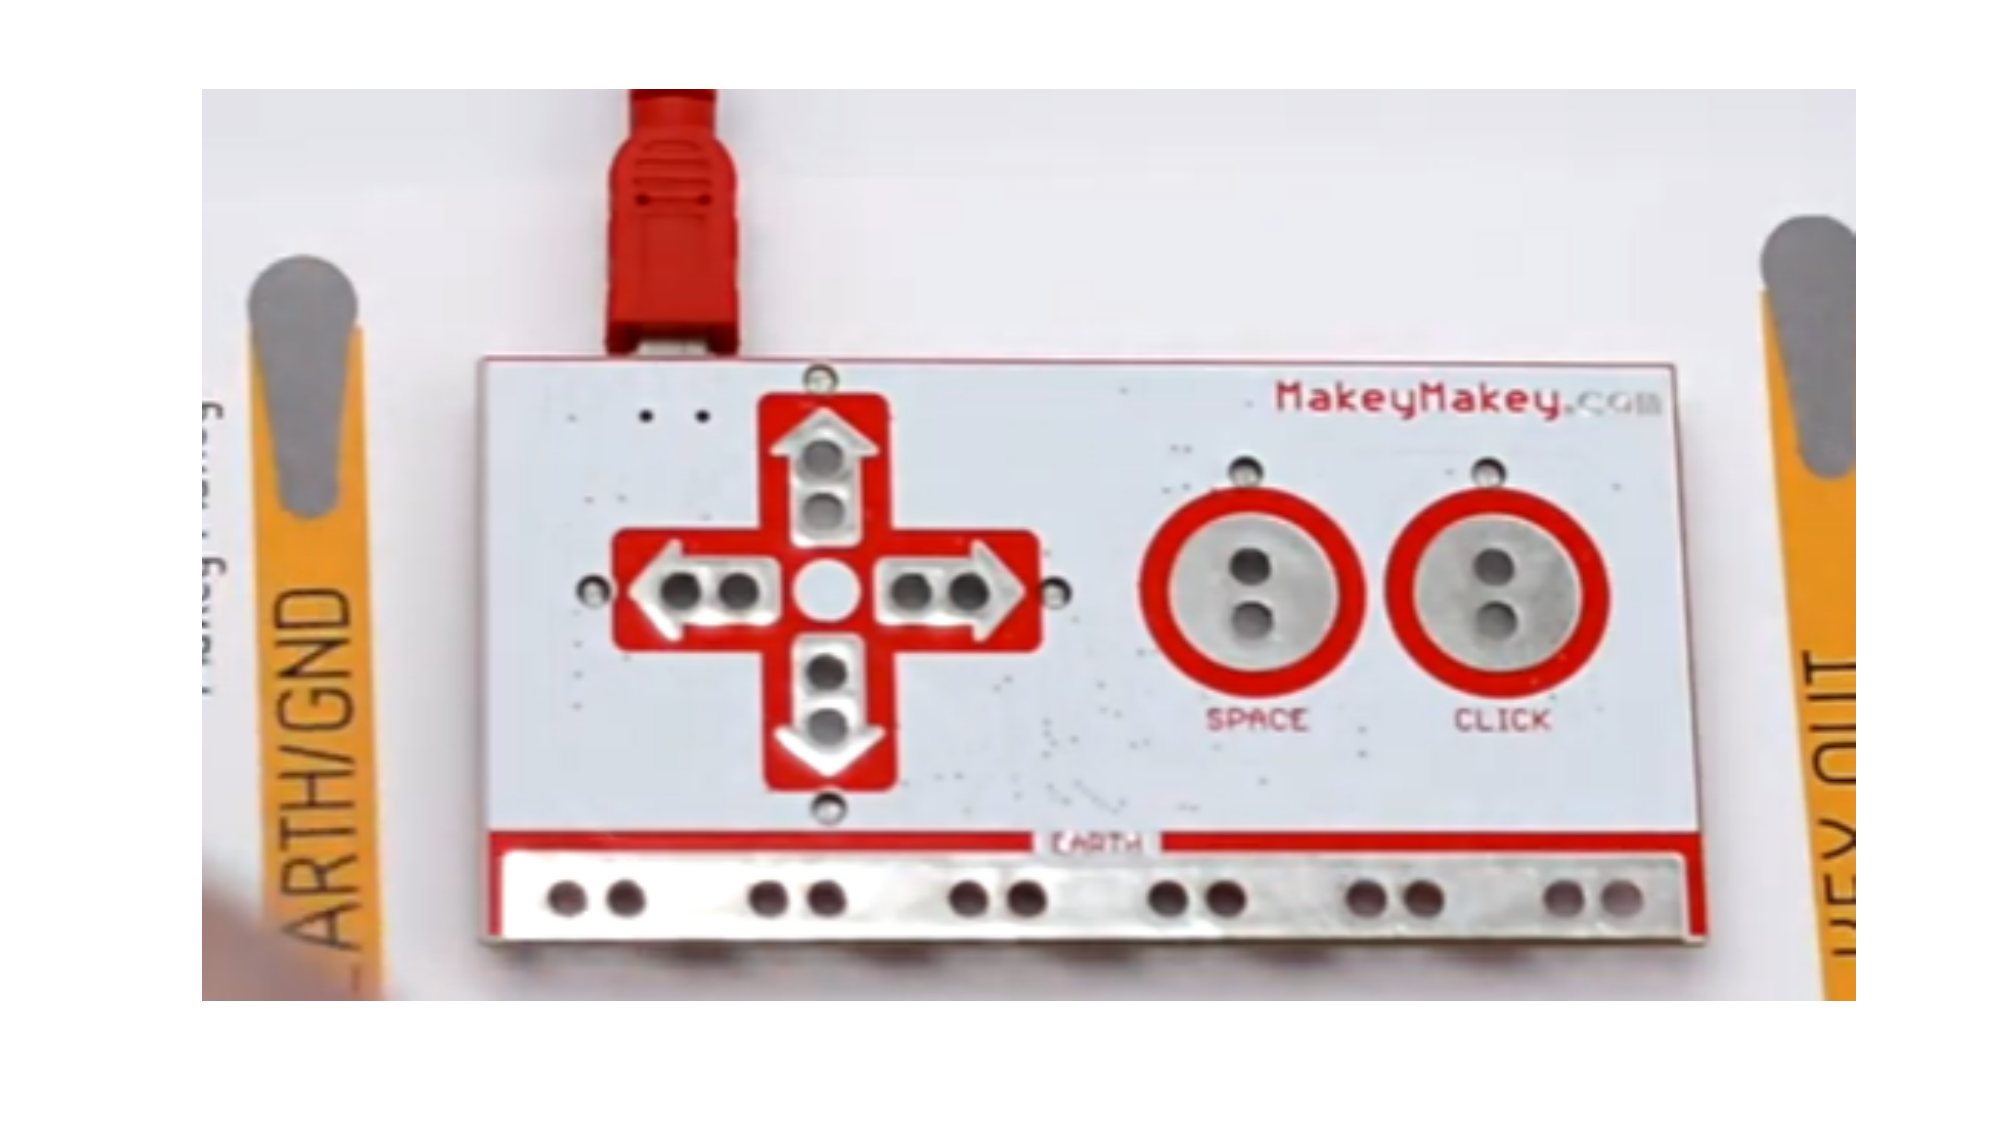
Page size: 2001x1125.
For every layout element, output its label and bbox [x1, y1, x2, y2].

picture [202, 90, 1856, 1001]
